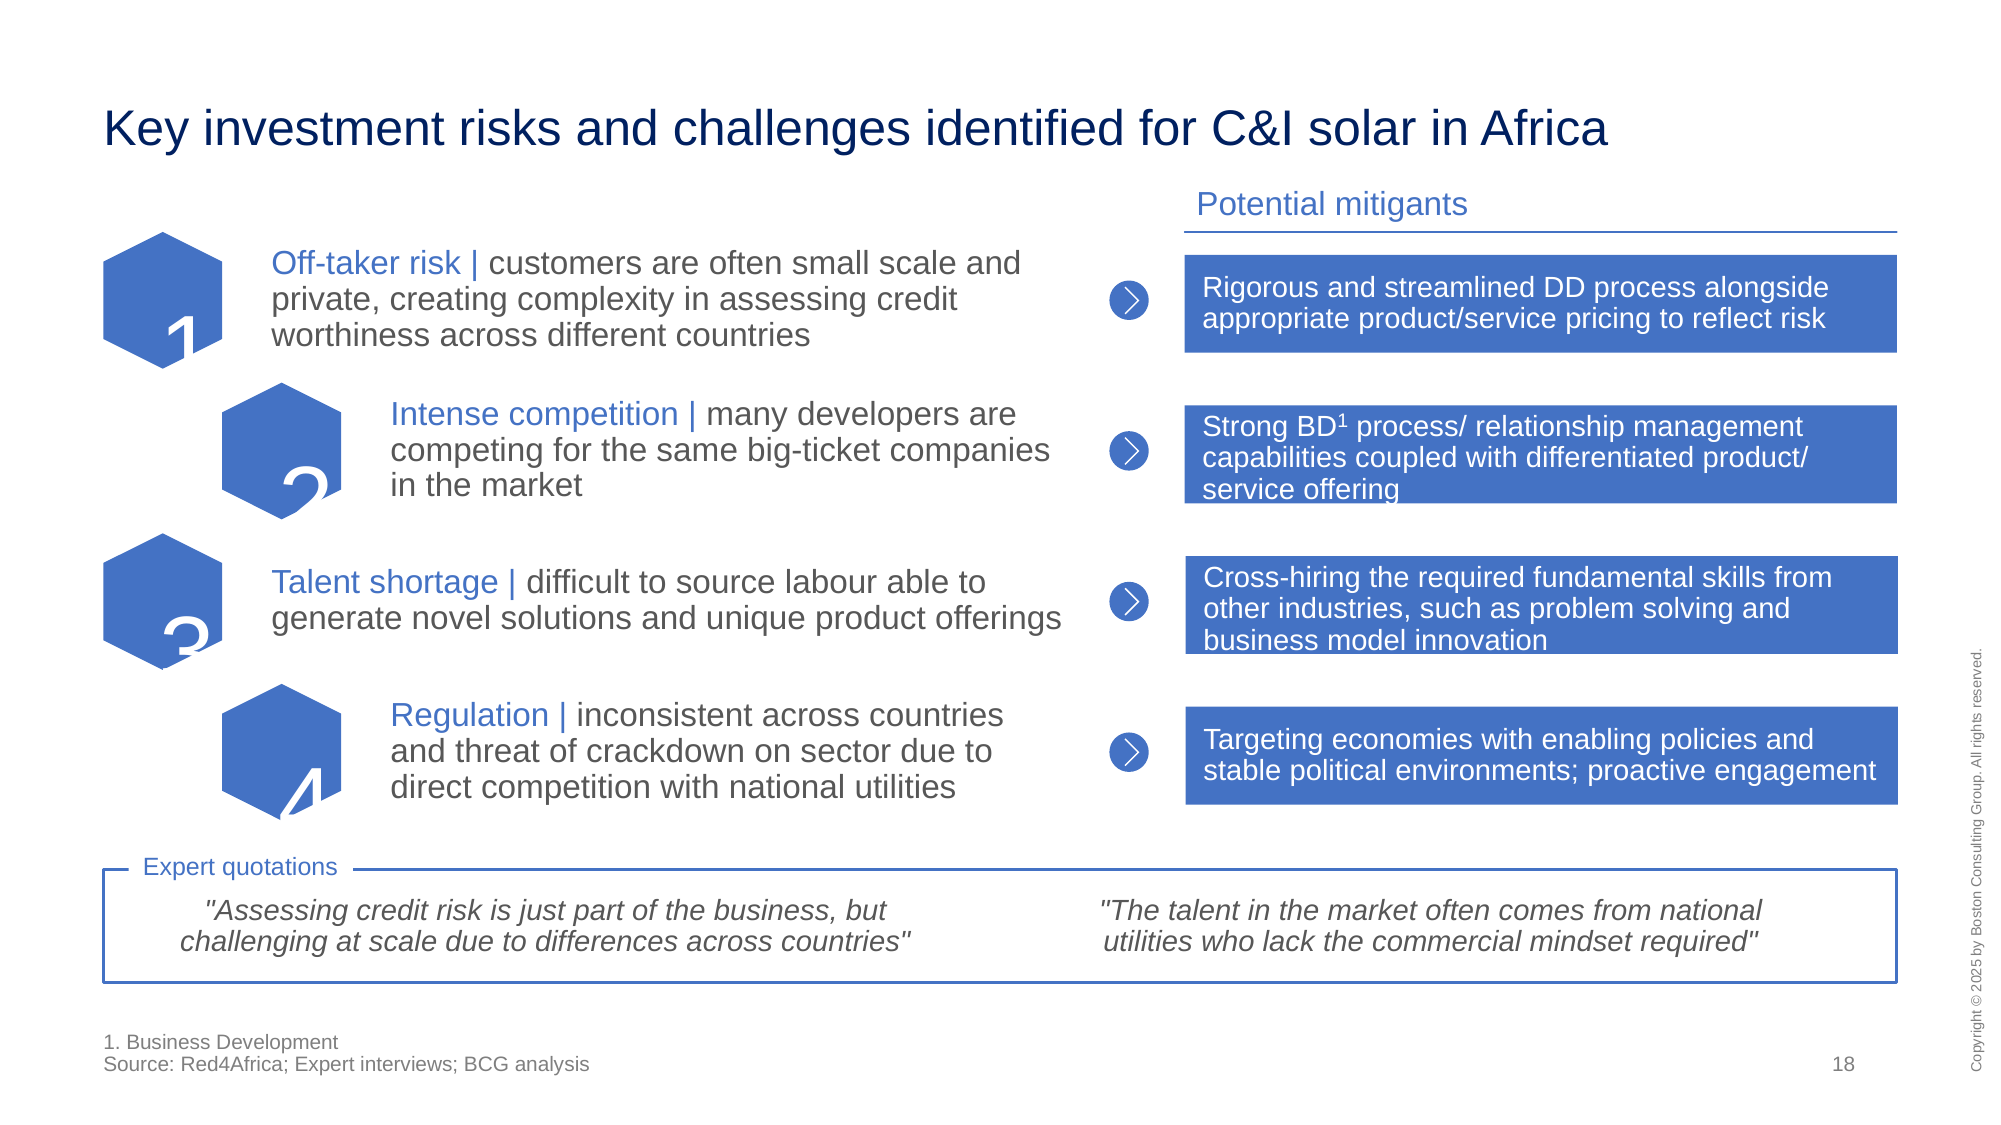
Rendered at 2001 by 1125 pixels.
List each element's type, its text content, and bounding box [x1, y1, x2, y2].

text_box Intense competition | many developers are competing for the same big-ticket companies in the market [384, 390, 1074, 512]
text_box Cross-hiring the required fundamental skills from other industries, such as problem solving and business model innovation [1185, 556, 1898, 654]
text_box [1110, 431, 1148, 470]
text_box Targeting economies with enabling policies and stable political environments; proactive engagement [1185, 706, 1898, 805]
text_box 1 [103, 231, 223, 369]
text_box 4 [289, 779, 313, 814]
text_box "The talent in the market often comes from national utilities who lack the commercial mindset required" [1077, 895, 1786, 958]
text_box Regulation | inconsistent across countries and threat of crackdown on sector due to direct competition with national utilities [384, 691, 1074, 813]
text_box Off-taker risk | customers are often small scale and private, creating complexity in assessing credit worthiness across different countries [265, 239, 1074, 361]
text_box [1110, 281, 1148, 320]
text_box Potential mitigants [1184, 182, 1897, 228]
text_box Strong BD1 process/ relationship management capabilities coupled with differentiated product/ service offering [1184, 405, 1897, 504]
text_box 3 [103, 533, 223, 670]
text_box [1110, 582, 1148, 621]
text_box Rigorous and streamlined DD process alongside appropriate product/service pricing to reflect risk [1184, 254, 1897, 353]
text_box [1110, 733, 1148, 772]
title Key investment risks and challenges identified for C&I solar in Africa [103, 102, 1897, 157]
text_box 4 [222, 683, 342, 820]
text_box 1. Business Development Source: Red4Africa; Expert interviews; BCG analysis [103, 1031, 1585, 1076]
text_box Talent shortage | difficult to source labour able to generate novel solutions and unique product offerings [265, 559, 1074, 644]
text_box "Assessing credit risk is just part of the business, but challenging at scale due to differences across countries" [156, 895, 936, 958]
text_box 2 [222, 382, 342, 520]
text_box Expert quotations [128, 847, 353, 887]
